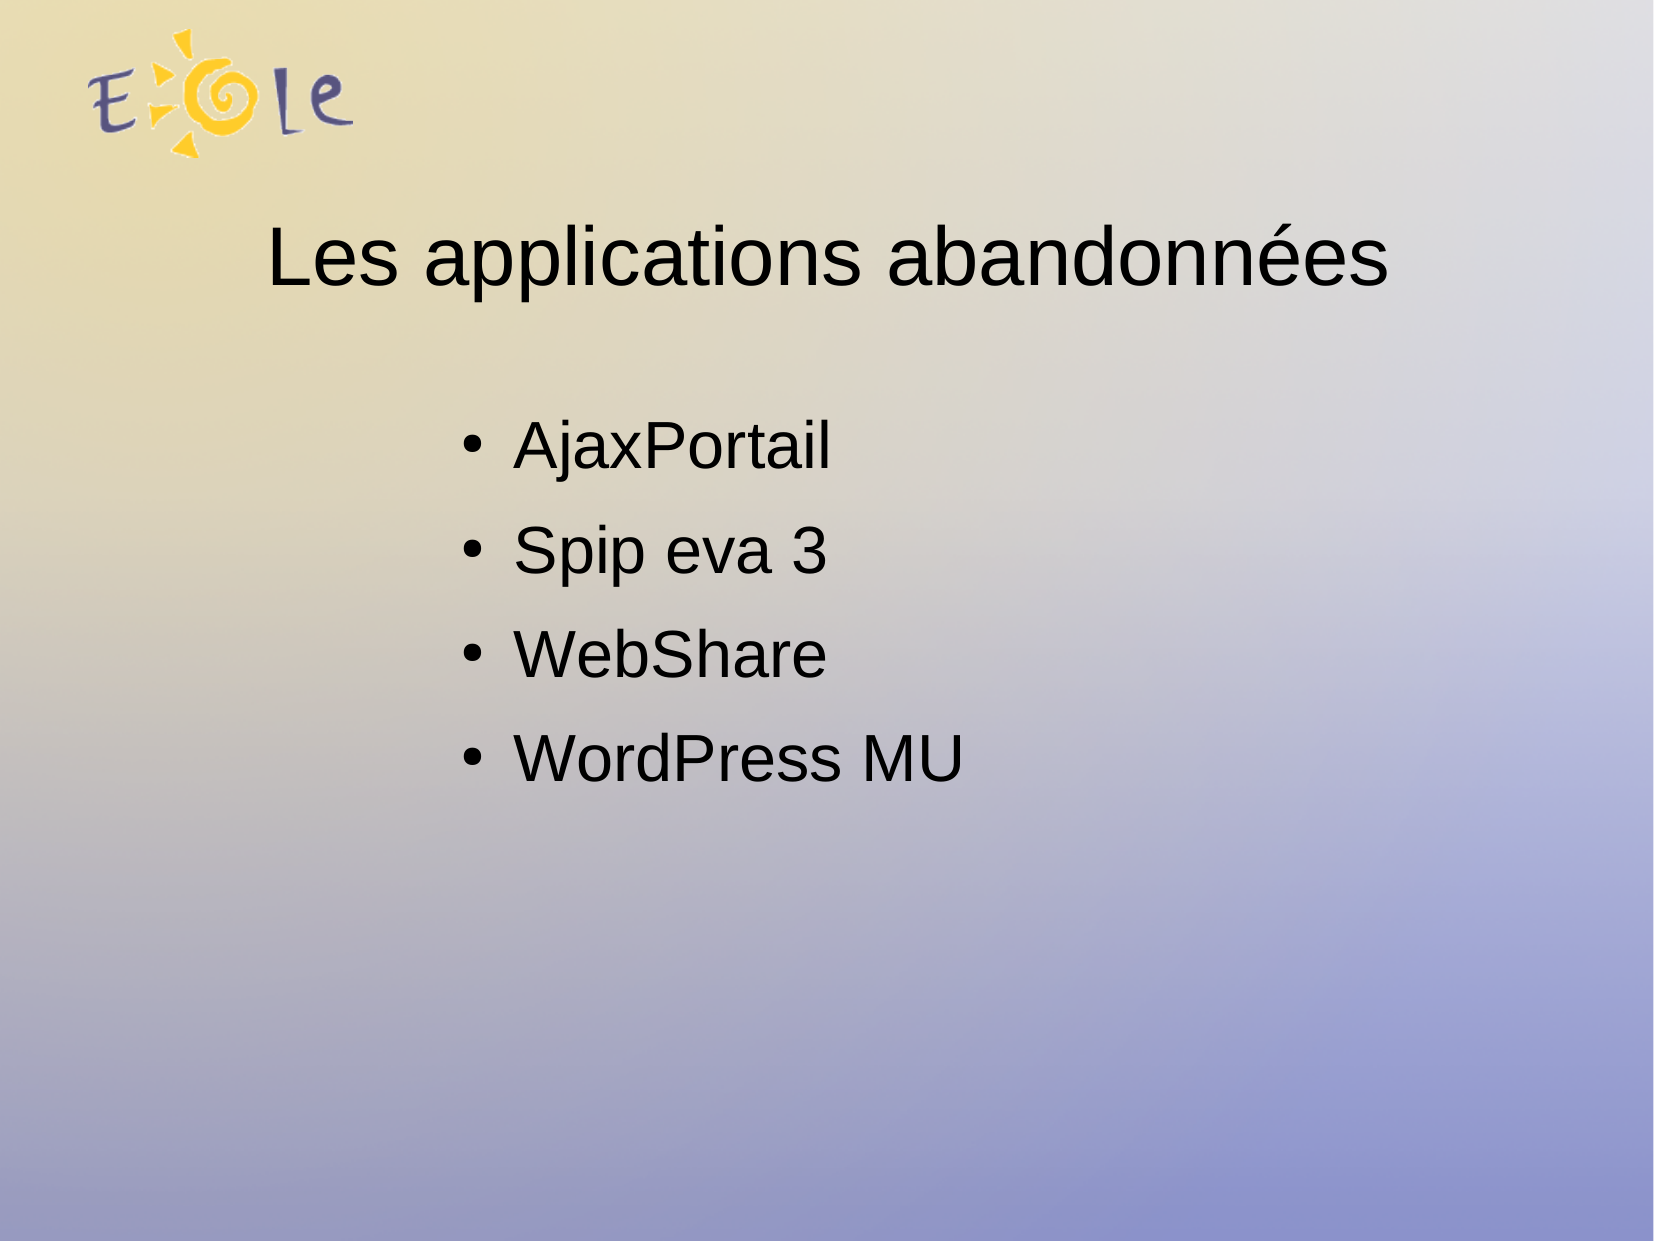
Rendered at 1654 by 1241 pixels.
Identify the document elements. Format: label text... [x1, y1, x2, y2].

list AjaxPortail Spip eva 3 WebShare WordPress MU [442, 408, 1158, 945]
picture [0, 0, 1654, 1241]
title Les applications abandonnées [84, 160, 1573, 353]
